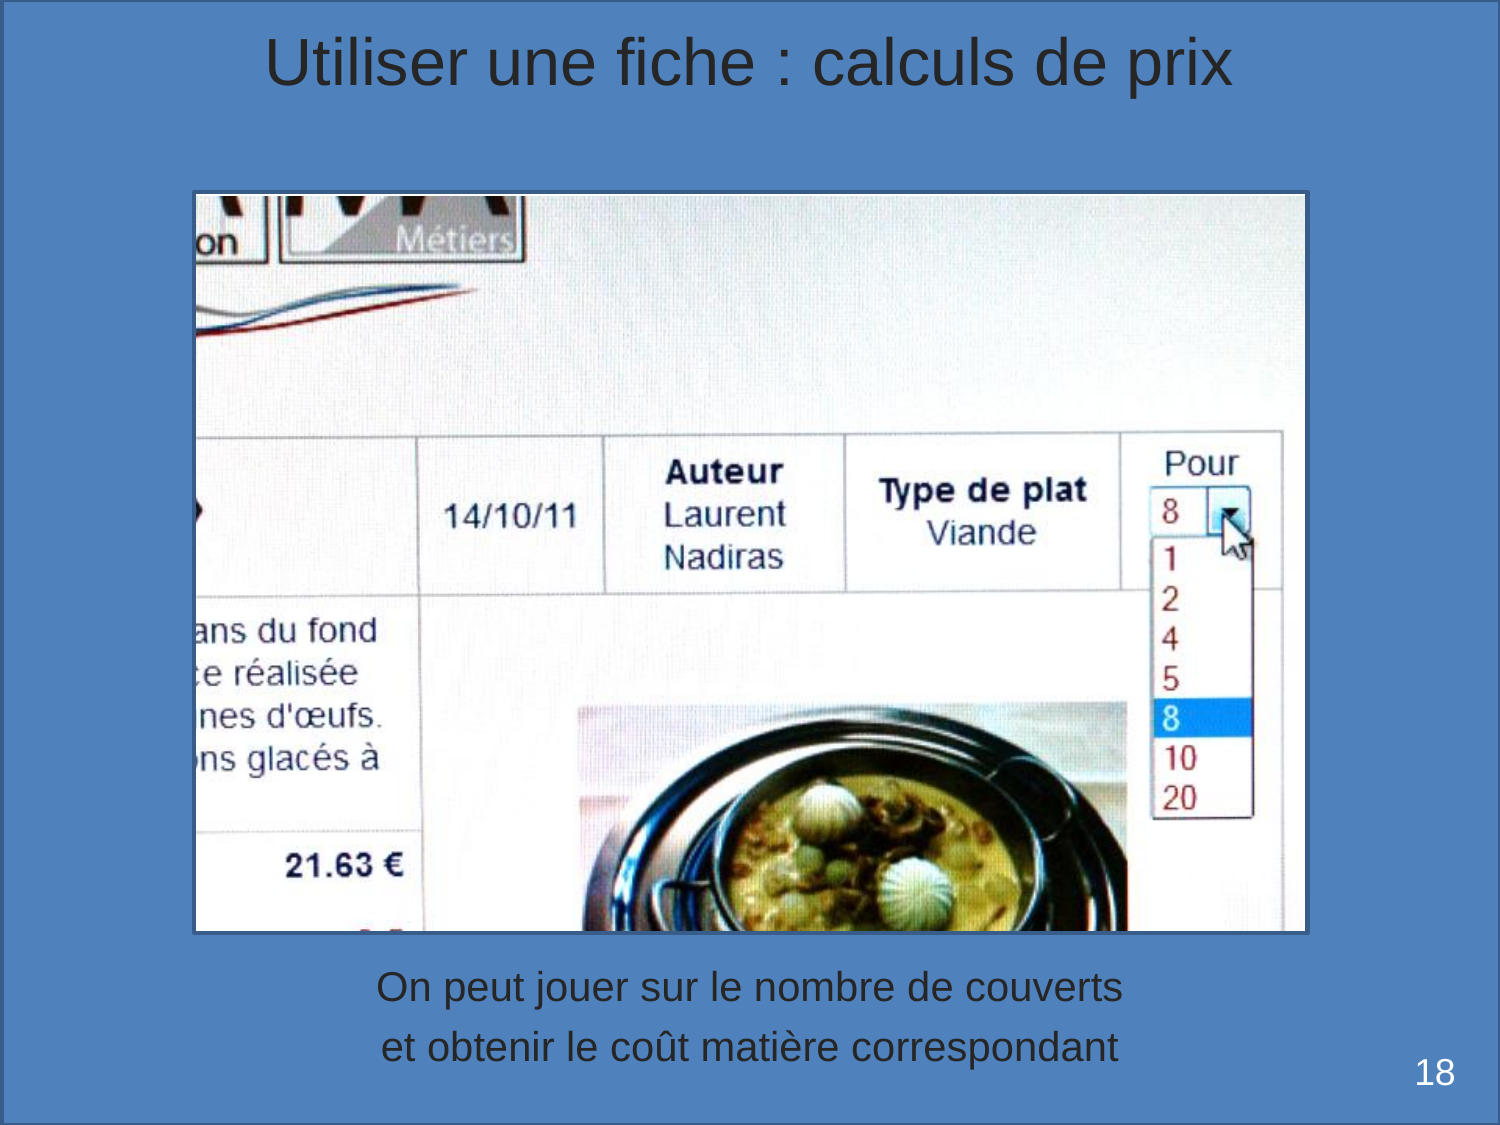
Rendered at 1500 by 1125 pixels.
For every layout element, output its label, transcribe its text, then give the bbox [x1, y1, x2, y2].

picture [195, 196, 1306, 932]
text_box [1, 0, 1500, 1125]
text_box Utiliser une fiche : calculs de prix [135, 10, 1365, 138]
text_box <numéro> [1387, 1040, 1483, 1101]
subtitle On peut jouer sur le nombre de couverts et obtenir le coût matière correspondant [135, 952, 1365, 1118]
